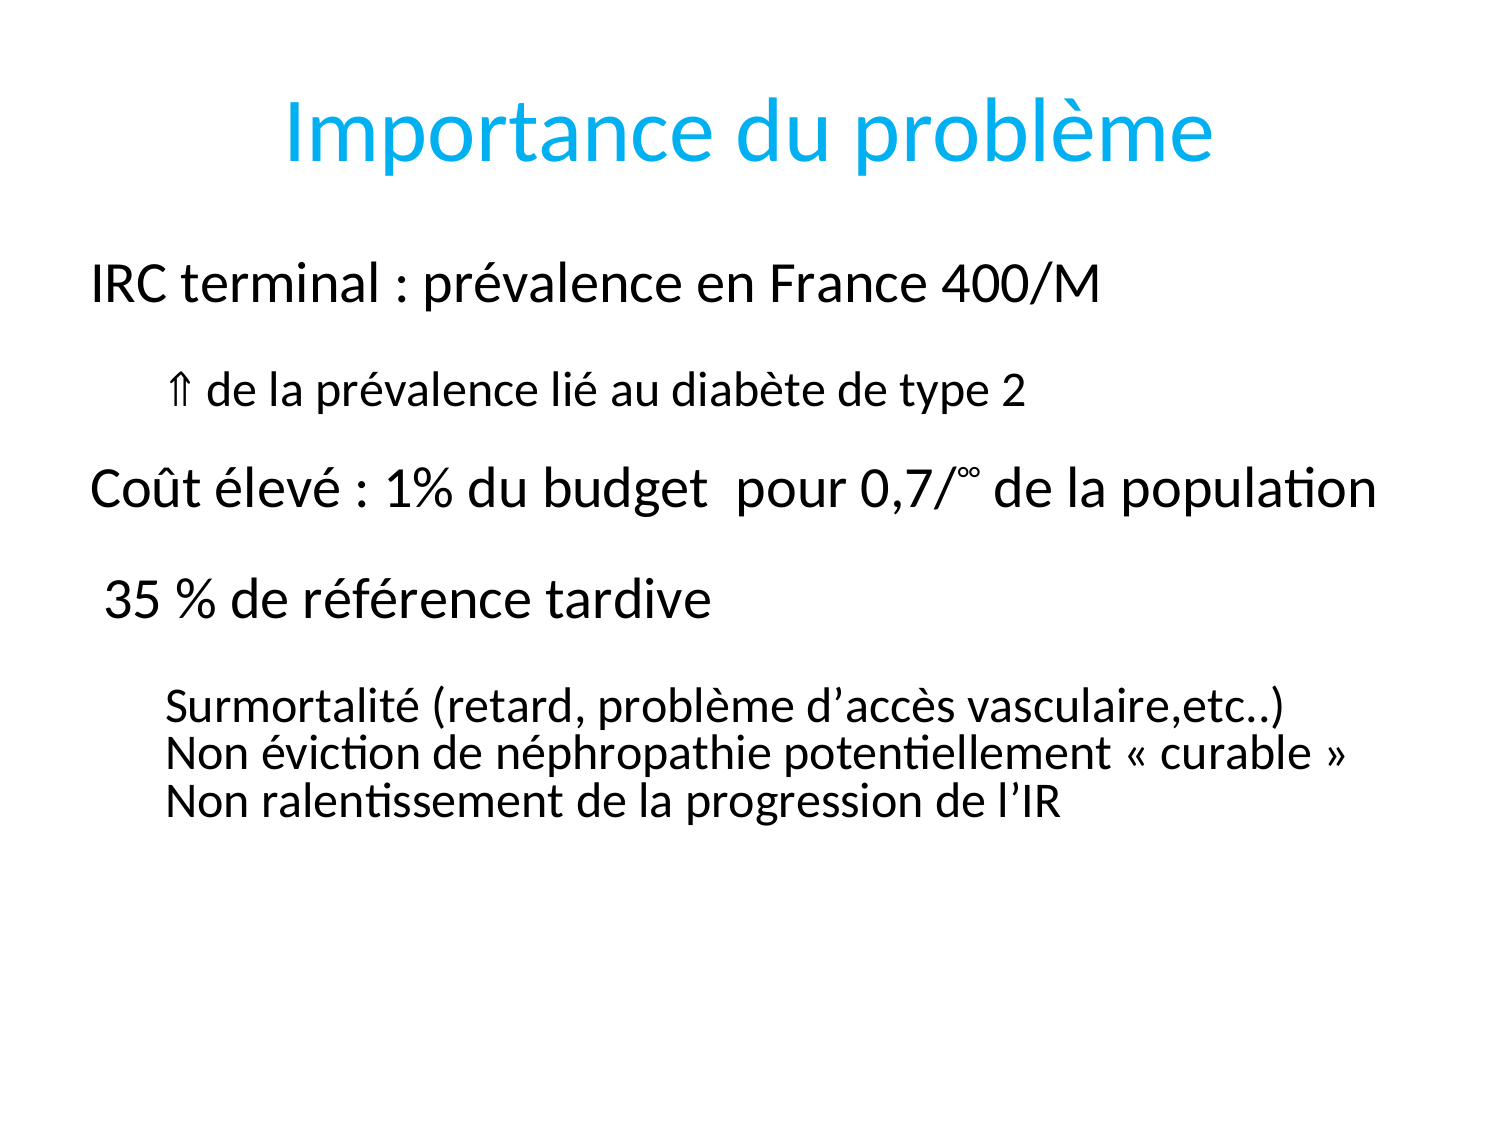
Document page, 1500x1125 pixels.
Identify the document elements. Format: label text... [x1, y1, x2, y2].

list IRC terminal : prévalence en France 400/M  de la prévalence lié au diabète de type 2 Coût élevé : 1% du budget pour 0,7/°° de la population 35 % de référence tardive Surmortalité (retard, problème d’accès vasculaire,etc..) Non éviction de néphropathie potentiellement « curable » Non ralentissement de la progression de l’IR [75, 262, 1426, 1006]
title Importance du problème [75, 45, 1426, 233]
